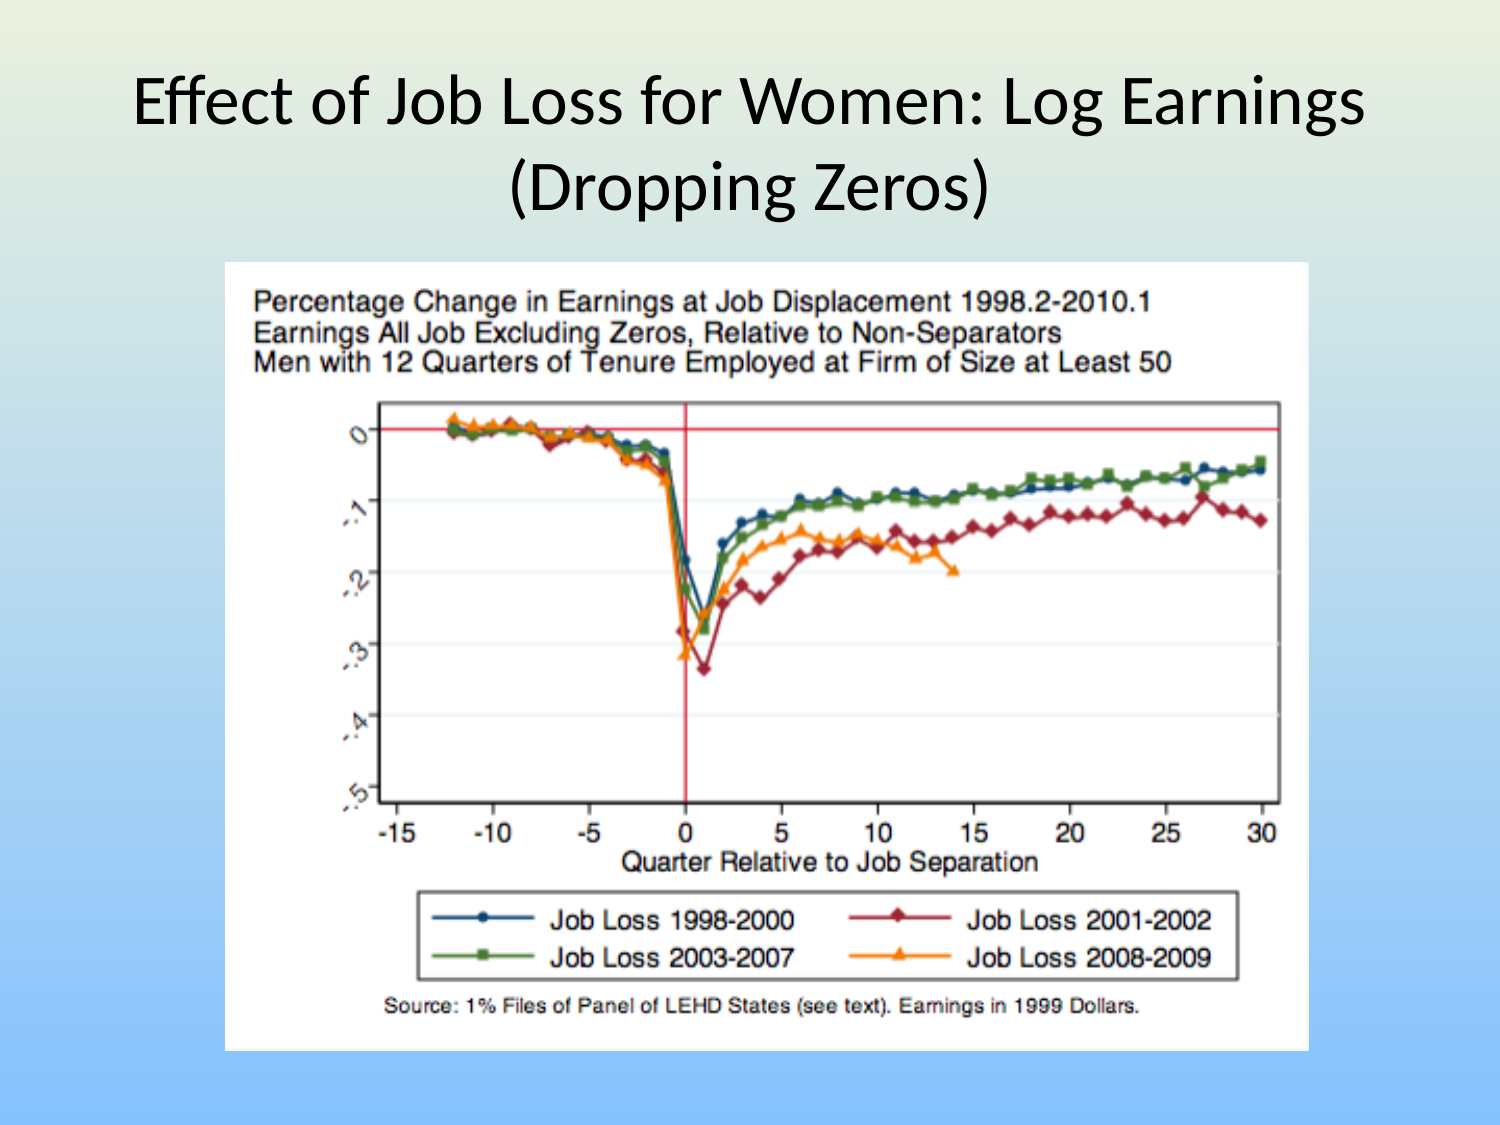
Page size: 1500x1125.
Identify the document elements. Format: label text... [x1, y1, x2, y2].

picture [225, 262, 1309, 1051]
title Effect of Job Loss for Women: Log Earnings (Dropping Zeros) [75, 45, 1425, 233]
